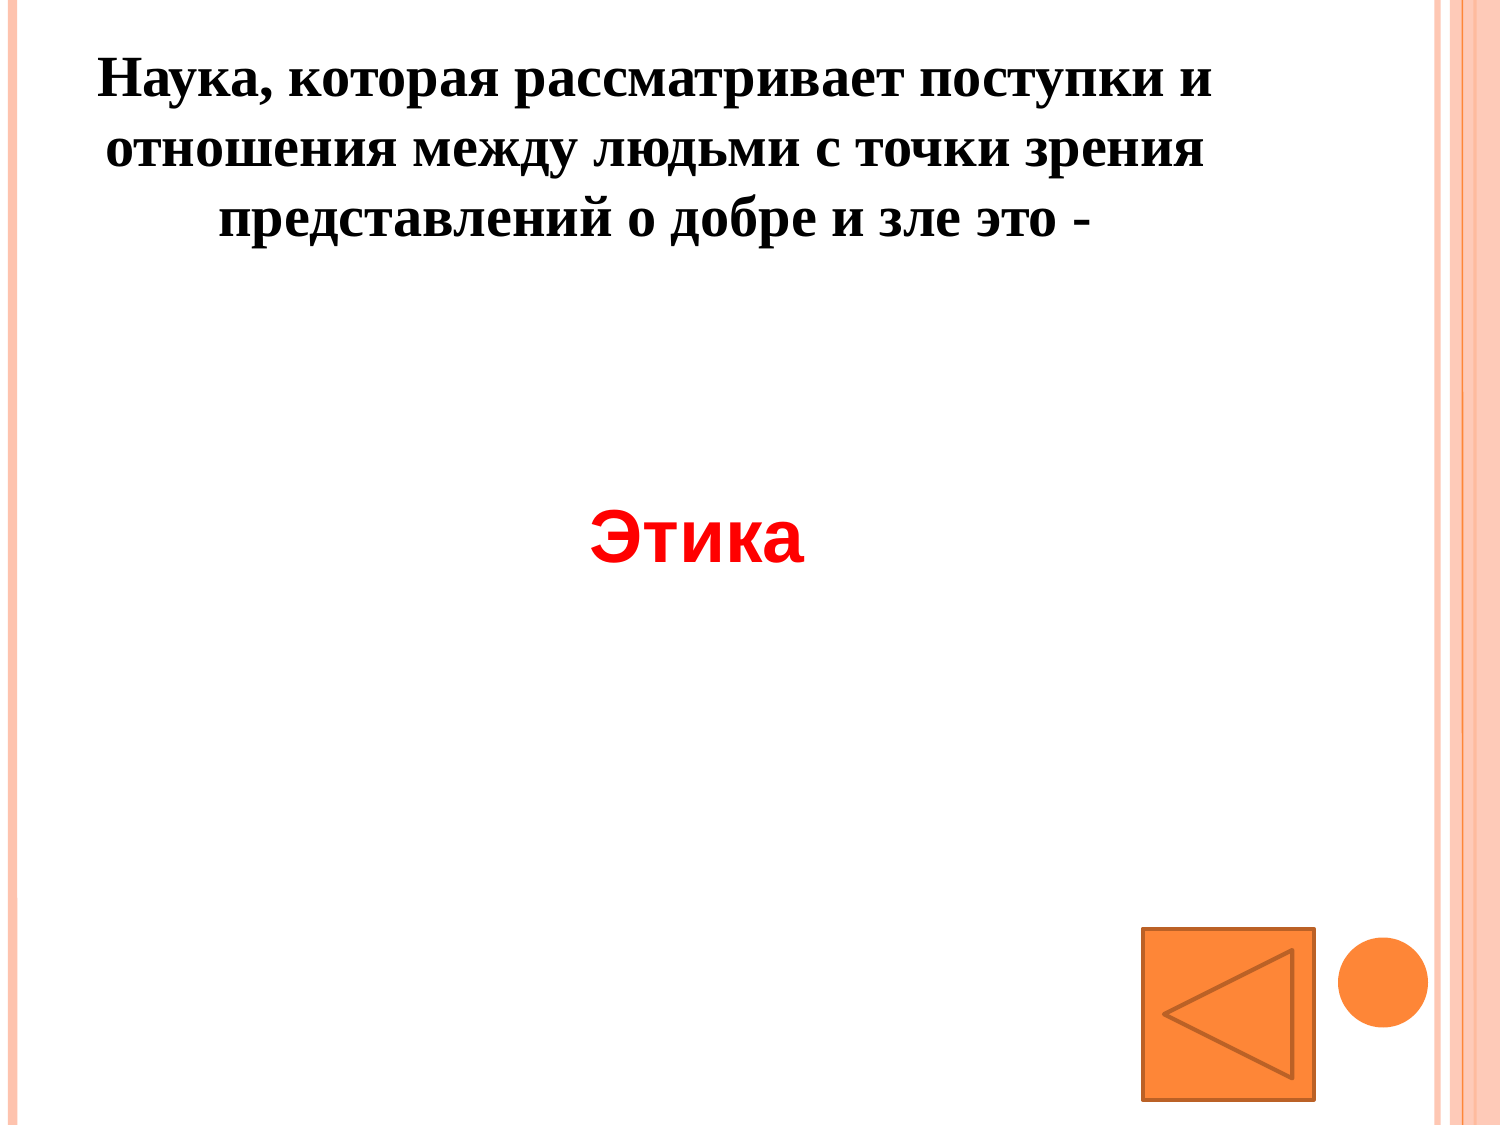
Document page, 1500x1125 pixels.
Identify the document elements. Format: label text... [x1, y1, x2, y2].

text_box [1142, 928, 1314, 1100]
text_box Этика [431, 479, 963, 586]
text_box Наука, которая рассматривает поступки и отношения между людьми с точки зрения представлений о добре и зле это - [18, 31, 1293, 256]
